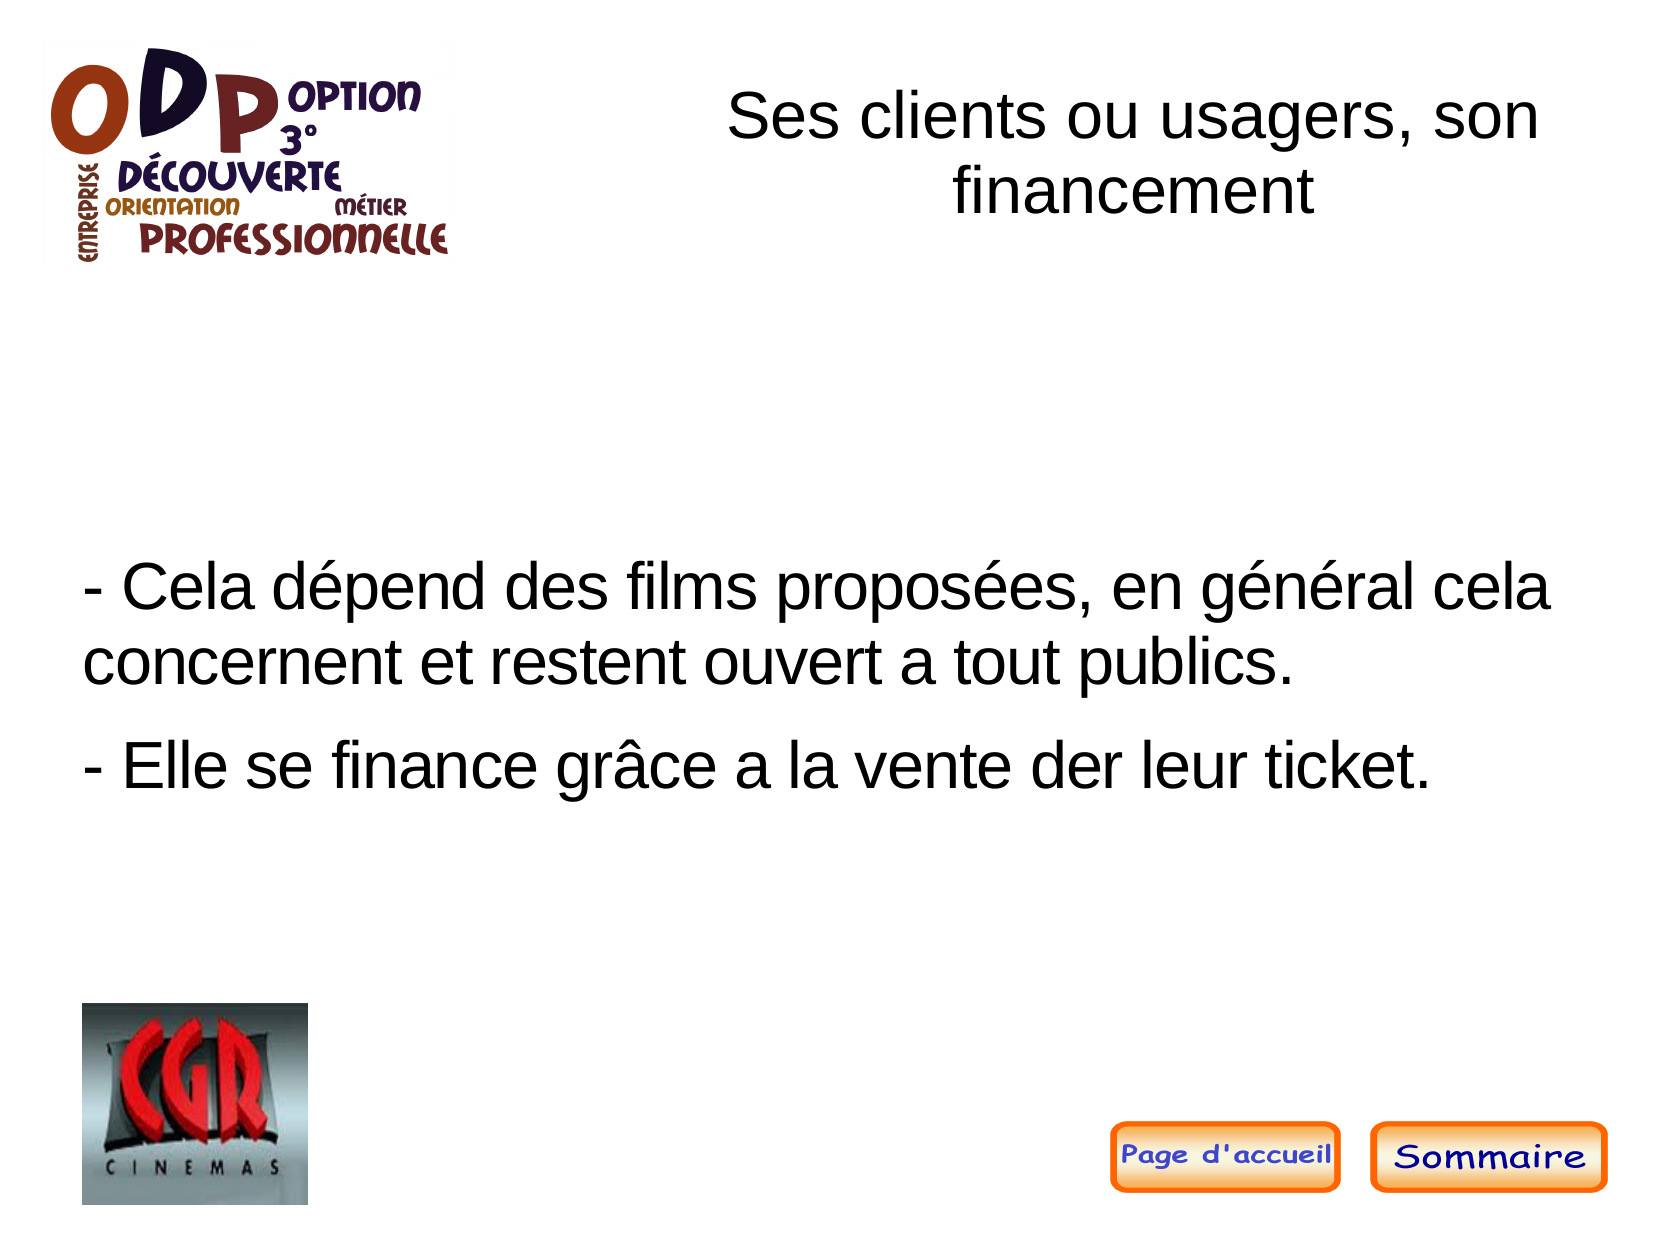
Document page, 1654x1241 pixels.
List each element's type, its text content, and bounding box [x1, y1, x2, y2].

list - Cela dépend des films proposées, en général cela concernent et restent ouvert a tout publics. - Elle se finance grâce a la vente der leur ticket. [82, 549, 1619, 908]
title Ses clients ou usagers, son financement [637, 49, 1630, 257]
picture [82, 1003, 308, 1205]
picture [1110, 1121, 1341, 1193]
picture [1370, 1121, 1608, 1193]
picture [43, 41, 455, 266]
